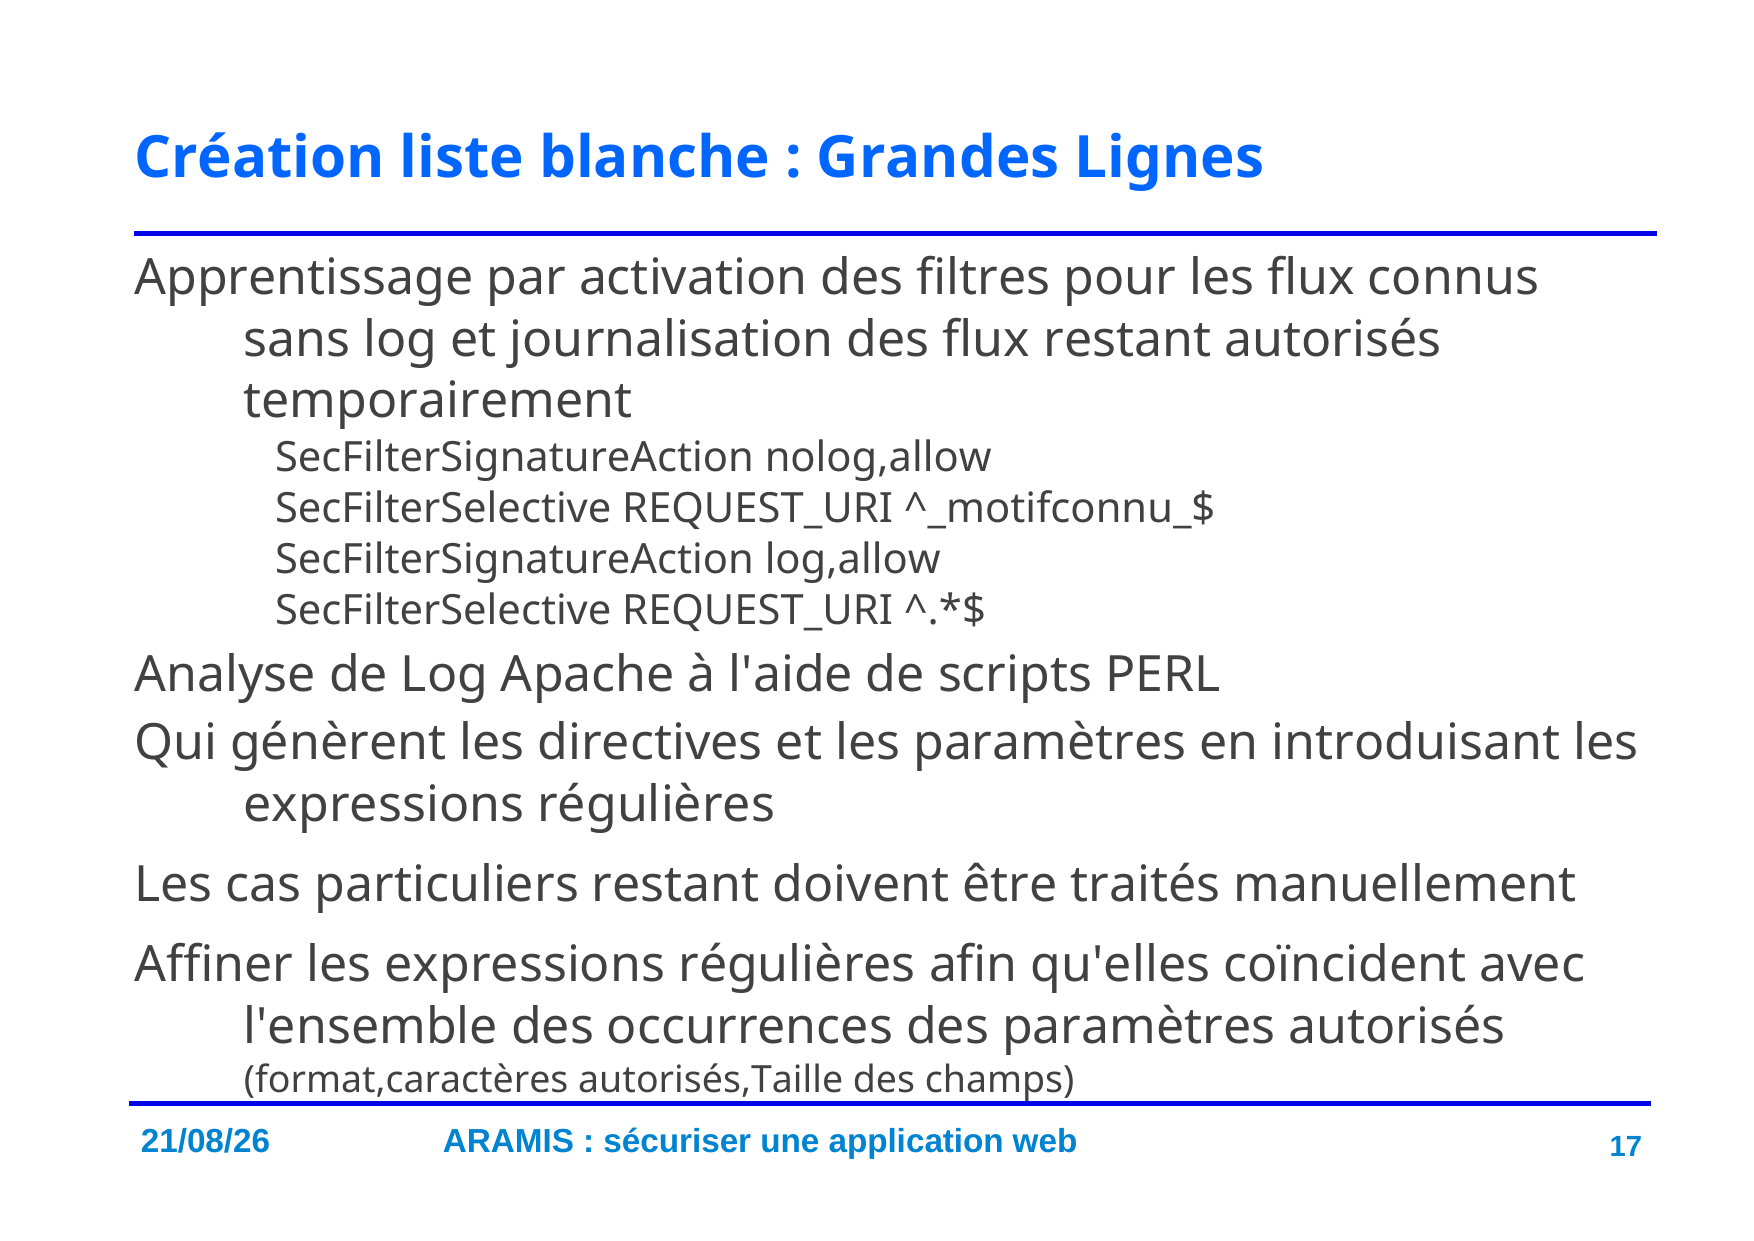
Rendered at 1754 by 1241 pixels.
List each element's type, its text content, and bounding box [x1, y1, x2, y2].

list Apprentissage par activation des filtres pour les flux connus sans log et journalisation des flux restant autorisés temporairement SecFilterSignatureAction nolog,allow SecFilterSelective REQUEST_URI ^_motifconnu_$ SecFilterSignatureAction log,allow SecFilterSelective REQUEST_URI ^.*$ Analyse de Log Apache à l'aide de scripts PERL Qui génèrent les directives et les paramètres en introduisant les expressions régulières Les cas particuliers restant doivent être traités manuellement Affiner les expressions régulières afin qu'elles coïncident avec l'ensemble des occurrences des paramètres autorisés (format,caractères autorisés,Taille des champs) [134, 245, 1657, 1033]
title Création liste blanche : Grandes Lignes [134, 103, 1456, 214]
